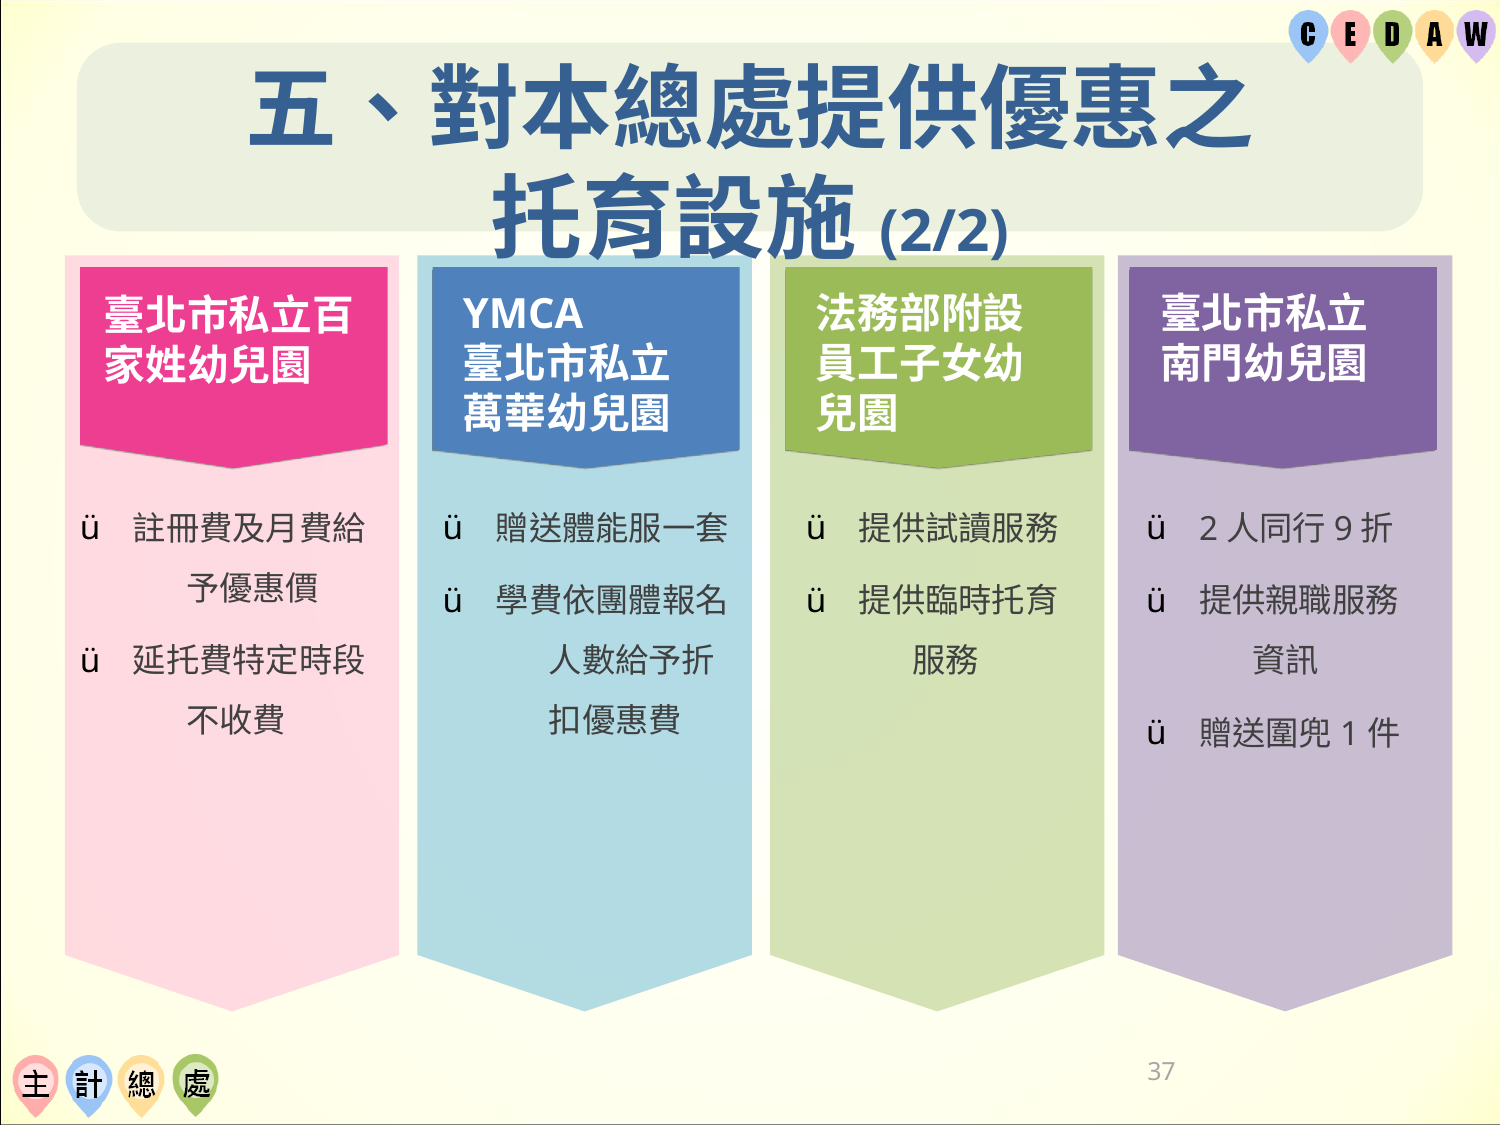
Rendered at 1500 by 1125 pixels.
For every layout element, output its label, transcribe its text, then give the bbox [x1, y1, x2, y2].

text_box 臺北市私立百家姓幼兒園 [88, 280, 377, 398]
text_box [1117, 255, 1453, 1012]
text_box 提供試讀服務 提供臨時托育服務 [790, 479, 1093, 690]
text_box 註冊費及月費給予優惠價 延托費特定時段不收費 [64, 479, 384, 751]
text_box [417, 255, 752, 1012]
text_box 2人同行9折 提供親職服務資訊 贈送圍兜1件 [1130, 479, 1438, 763]
title 五、對本總處提供優惠之 托育設施(2/2) [75, 42, 1426, 231]
text_box [770, 255, 1105, 1012]
text_box [1132, 1042, 1483, 1103]
text_box [64, 255, 400, 1012]
text_box 臺北市私立南門幼兒園 [1145, 278, 1424, 396]
text_box YMCA 臺北市私立萬華幼兒園 [447, 278, 726, 446]
text_box 法務部附設員工子女幼兒園 [800, 278, 1079, 446]
text_box 贈送體能服一套 學費依團體報名人數給予折扣優惠費 [427, 479, 747, 743]
